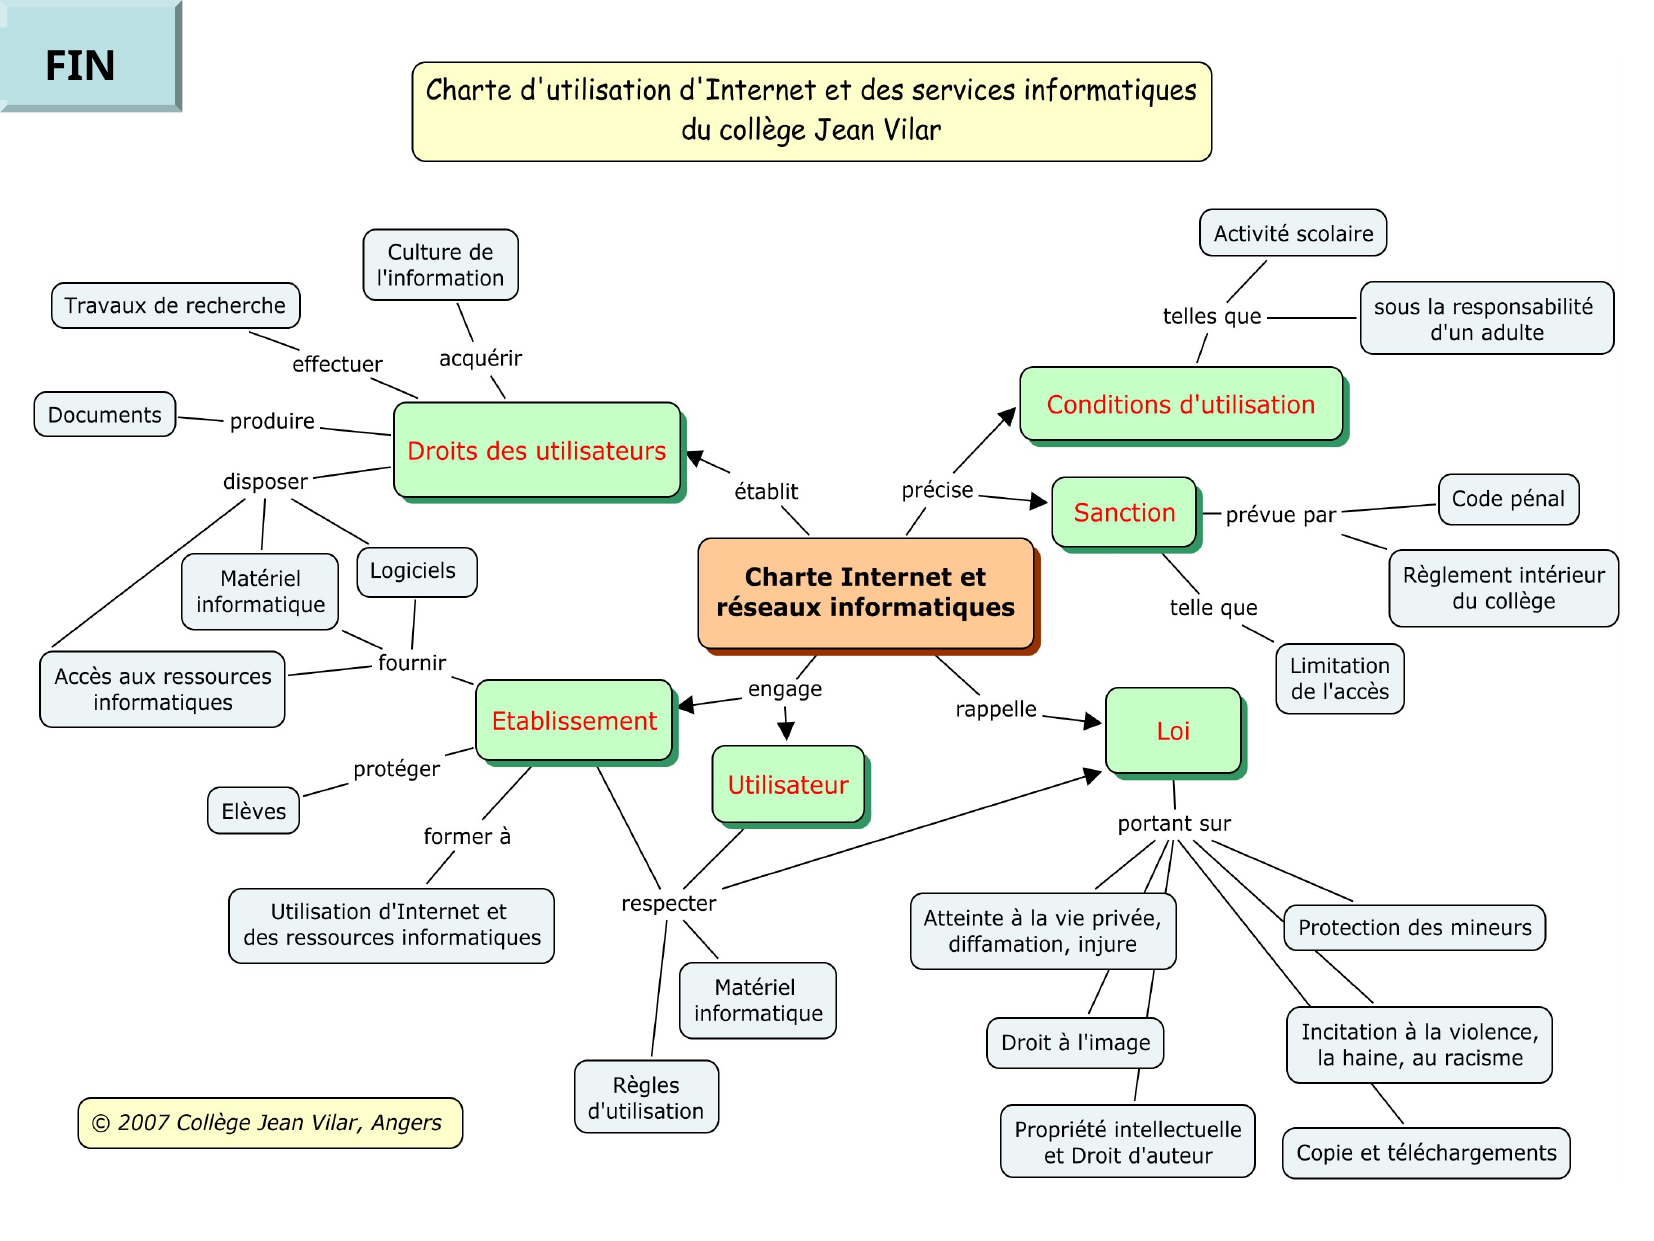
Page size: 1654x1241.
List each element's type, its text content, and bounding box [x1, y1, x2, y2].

picture [32, 60, 1622, 1182]
text_box [1, 0, 183, 113]
text_box FIN [0, 27, 163, 100]
